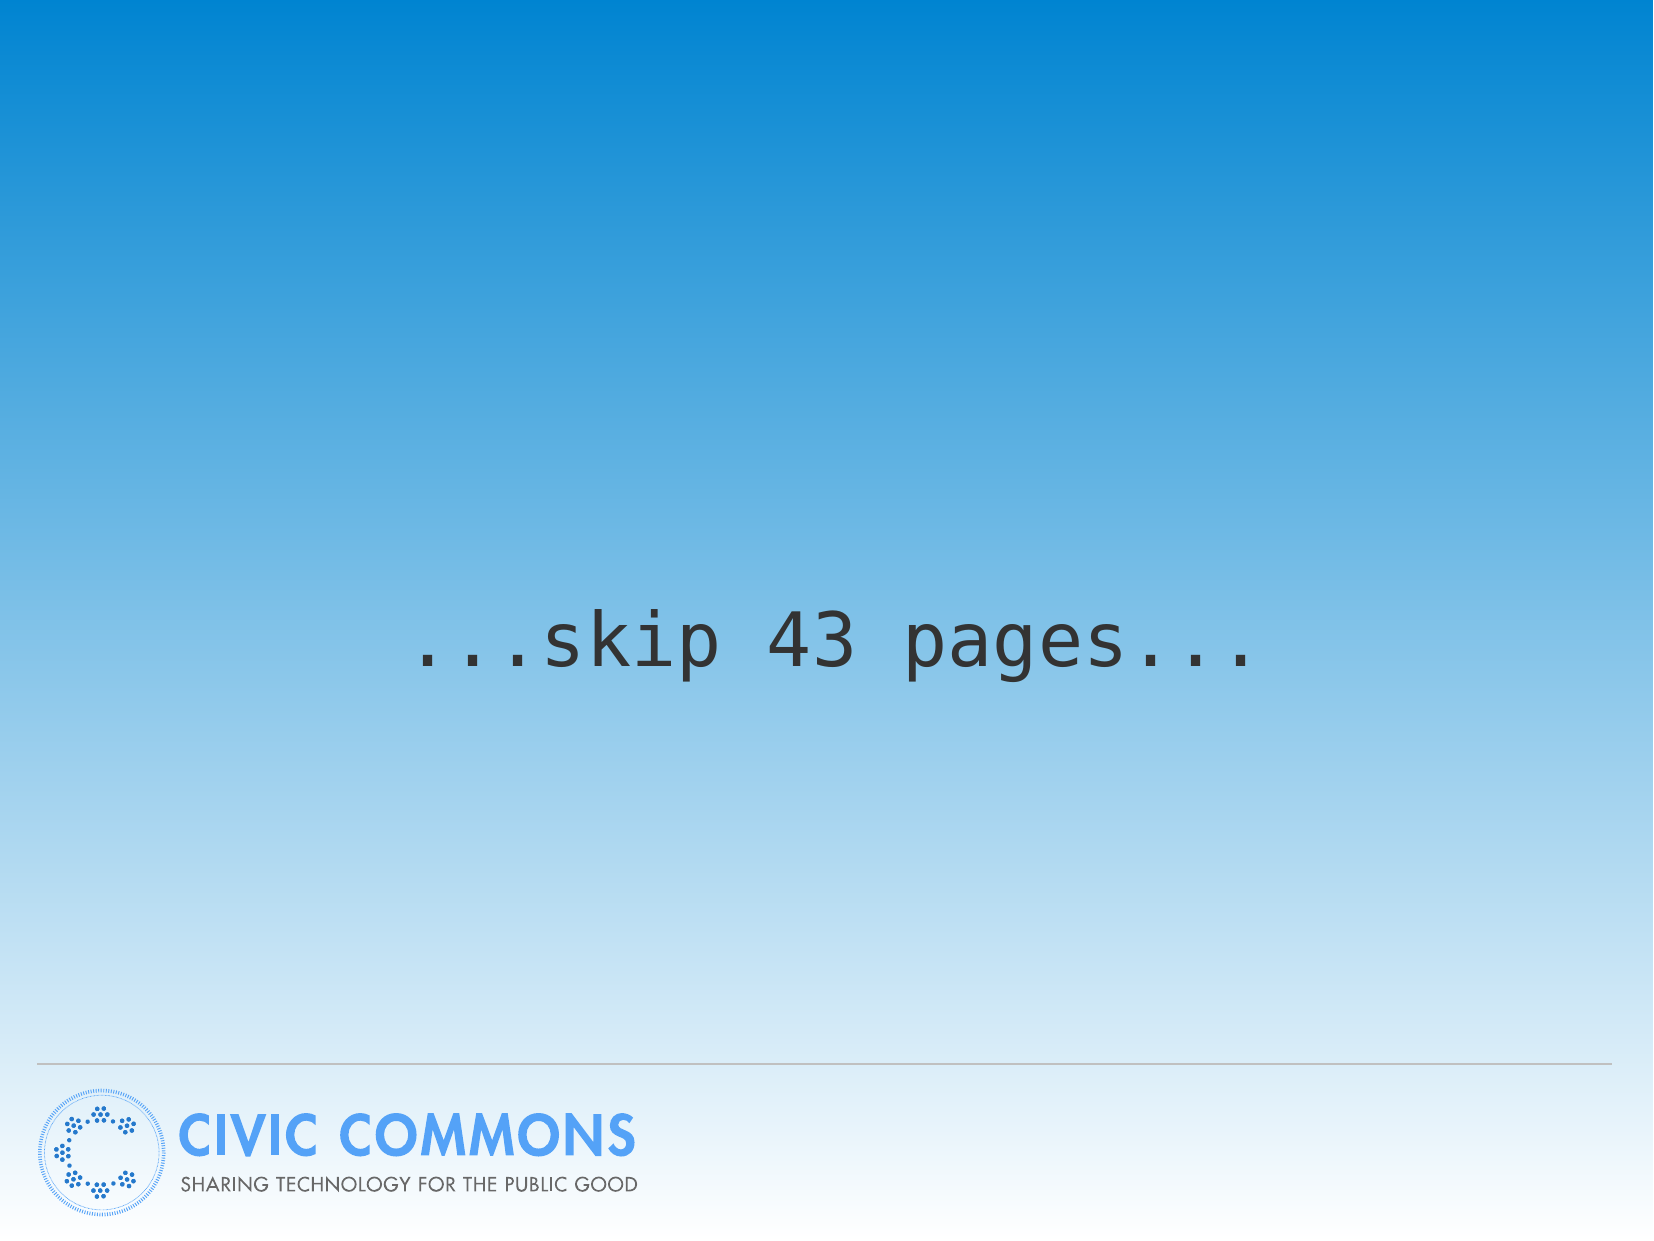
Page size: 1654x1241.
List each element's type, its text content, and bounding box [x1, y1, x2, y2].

text_box ...skip 43 pages... [390, 589, 1280, 692]
picture [0, 1056, 689, 1241]
